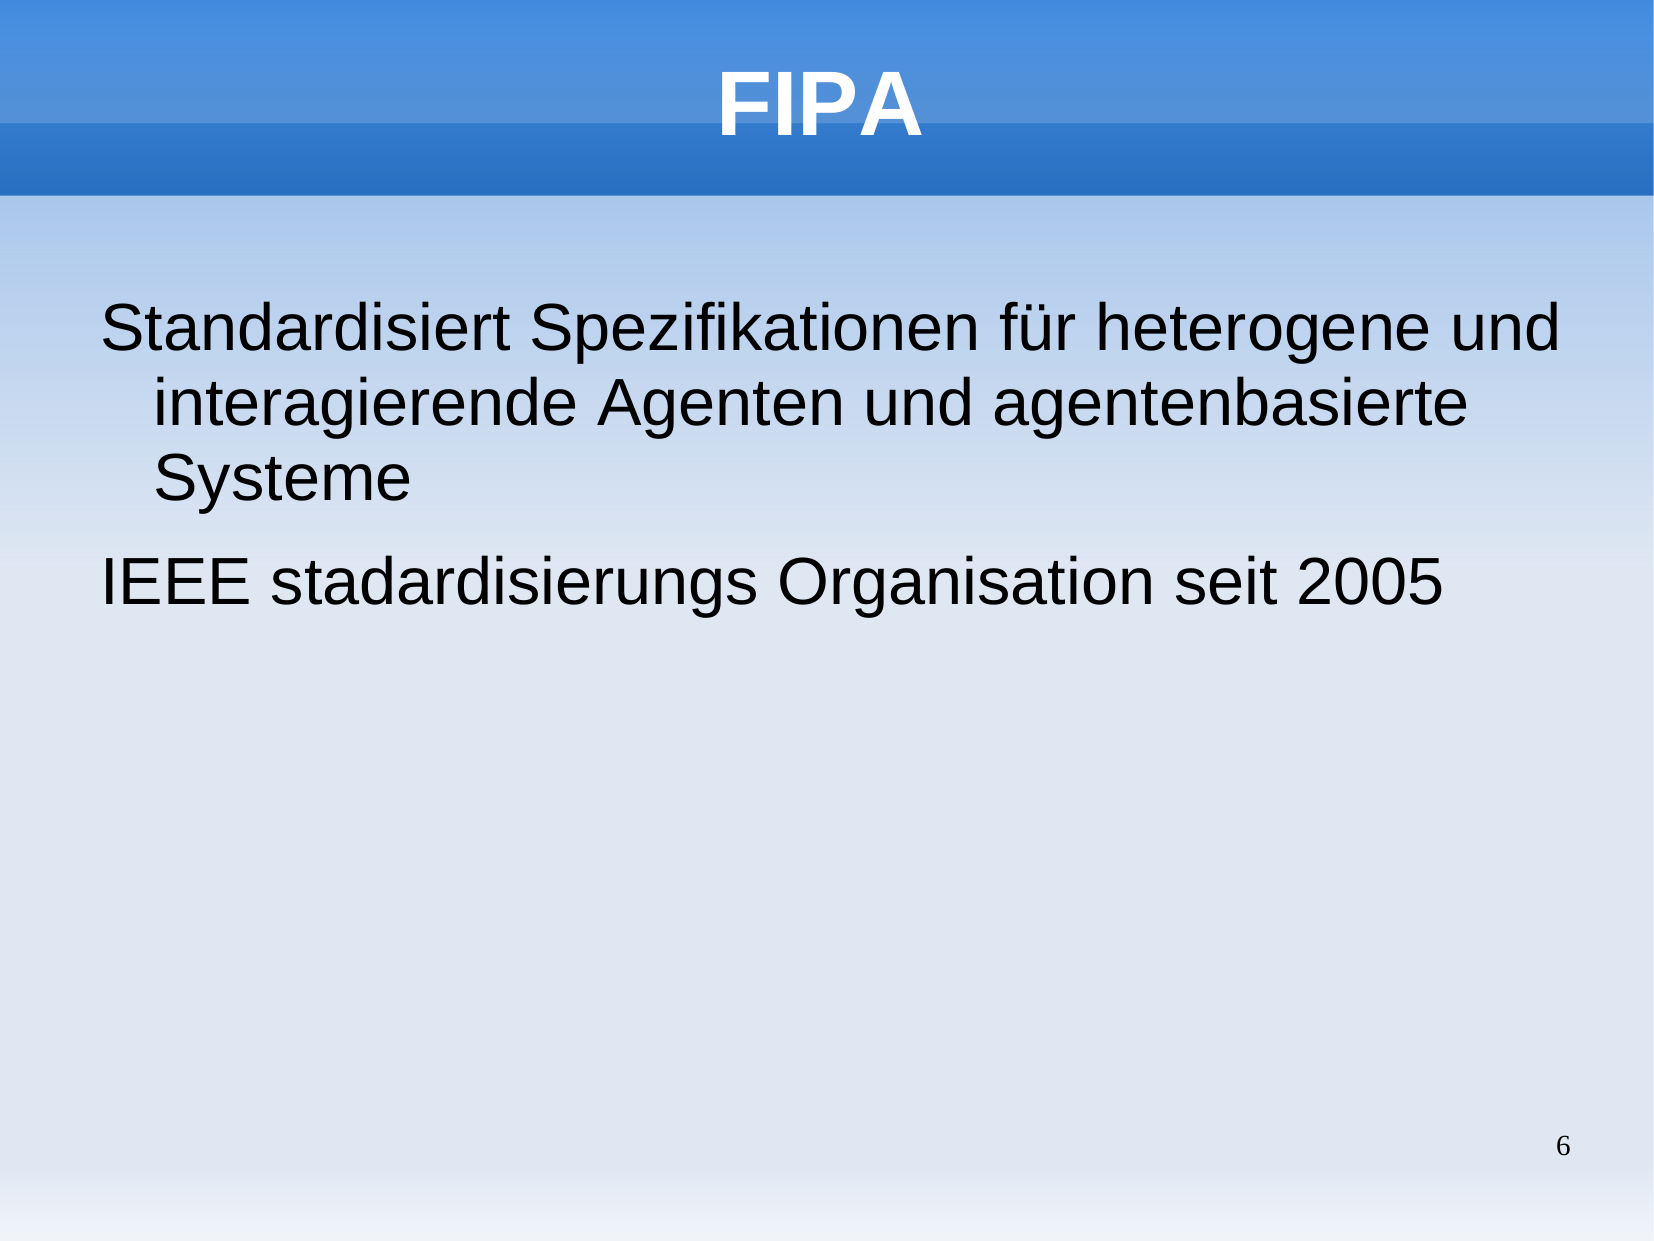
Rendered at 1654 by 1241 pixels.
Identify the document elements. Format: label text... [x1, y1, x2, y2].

picture [0, 0, 1654, 1241]
list Standardisiert Spezifikationen für heterogene und interagierende Agenten und agentenbasierte Systeme IEEE stadardisierungs Organisation seit 2005 [82, 290, 1571, 1094]
title FIPA [76, 7, 1565, 200]
